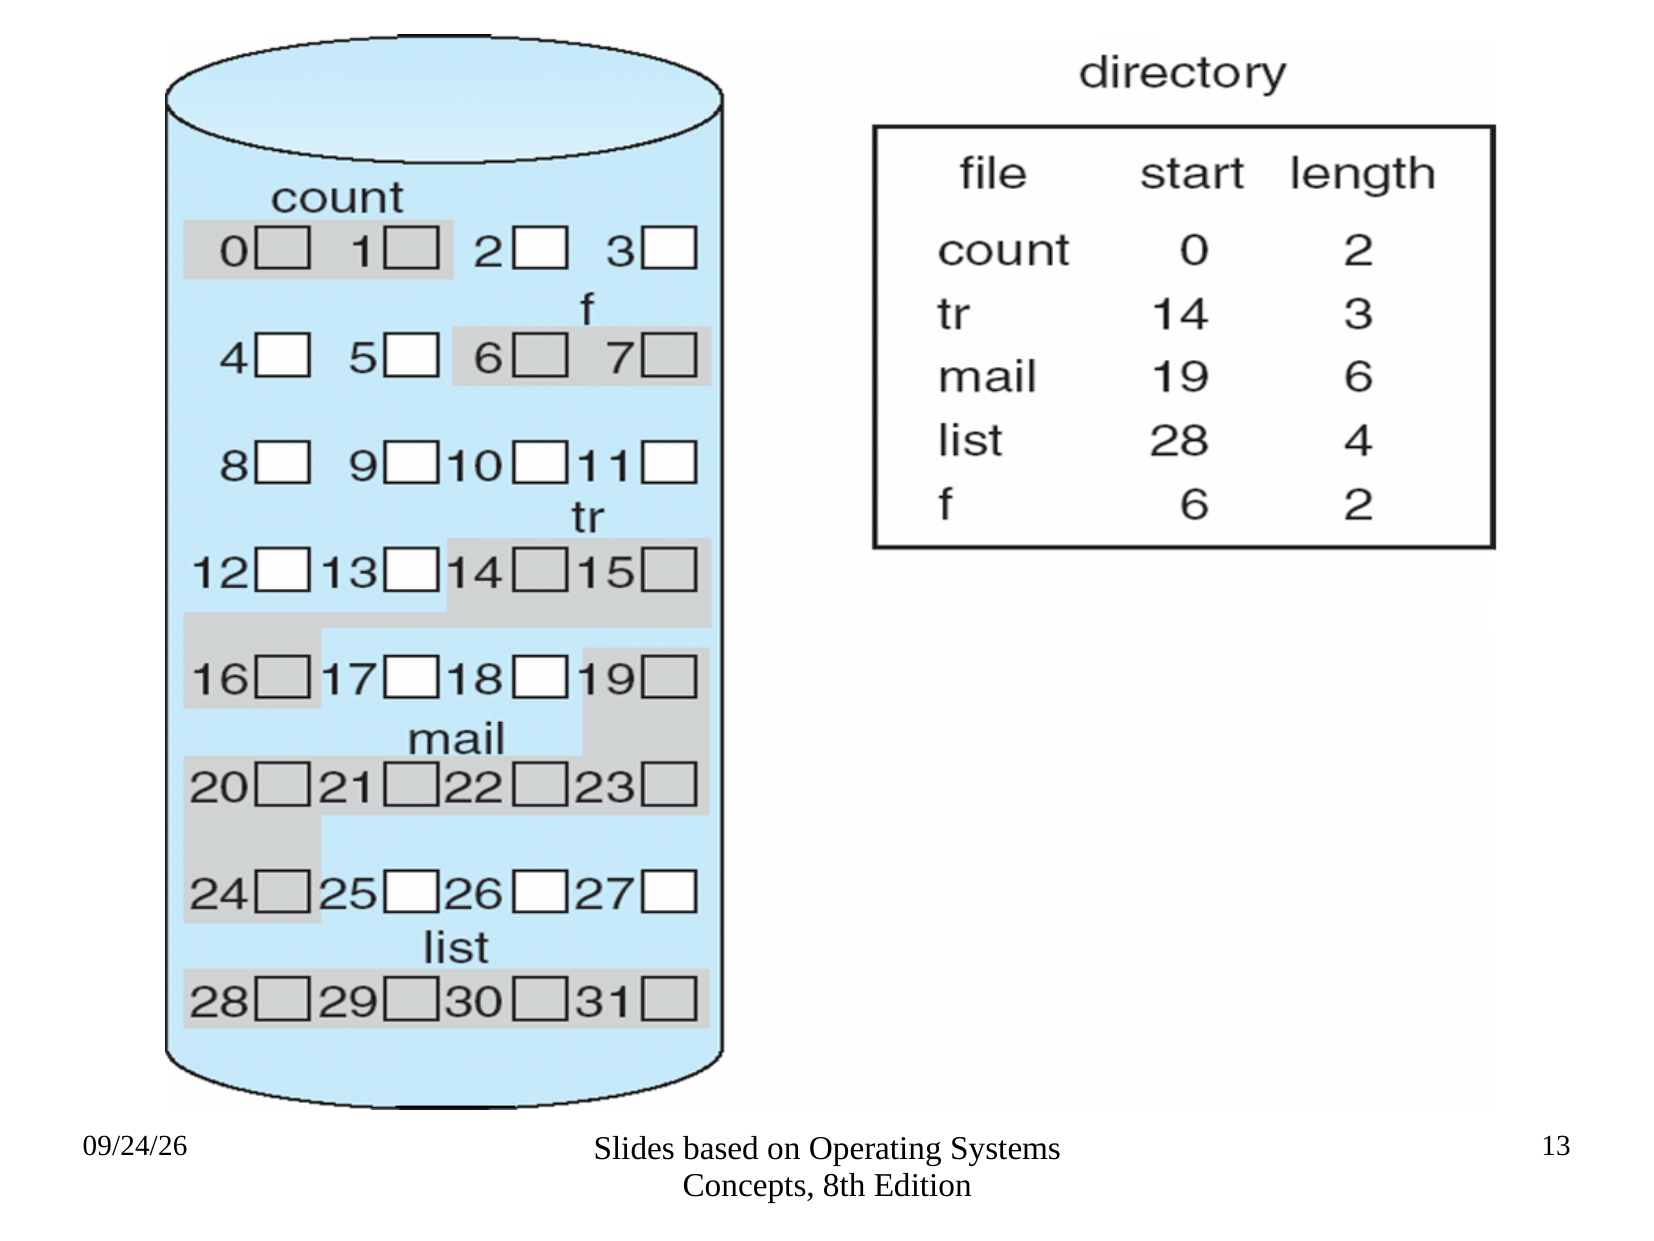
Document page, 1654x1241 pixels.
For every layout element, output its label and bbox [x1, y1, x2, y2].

picture [165, 34, 1501, 1111]
